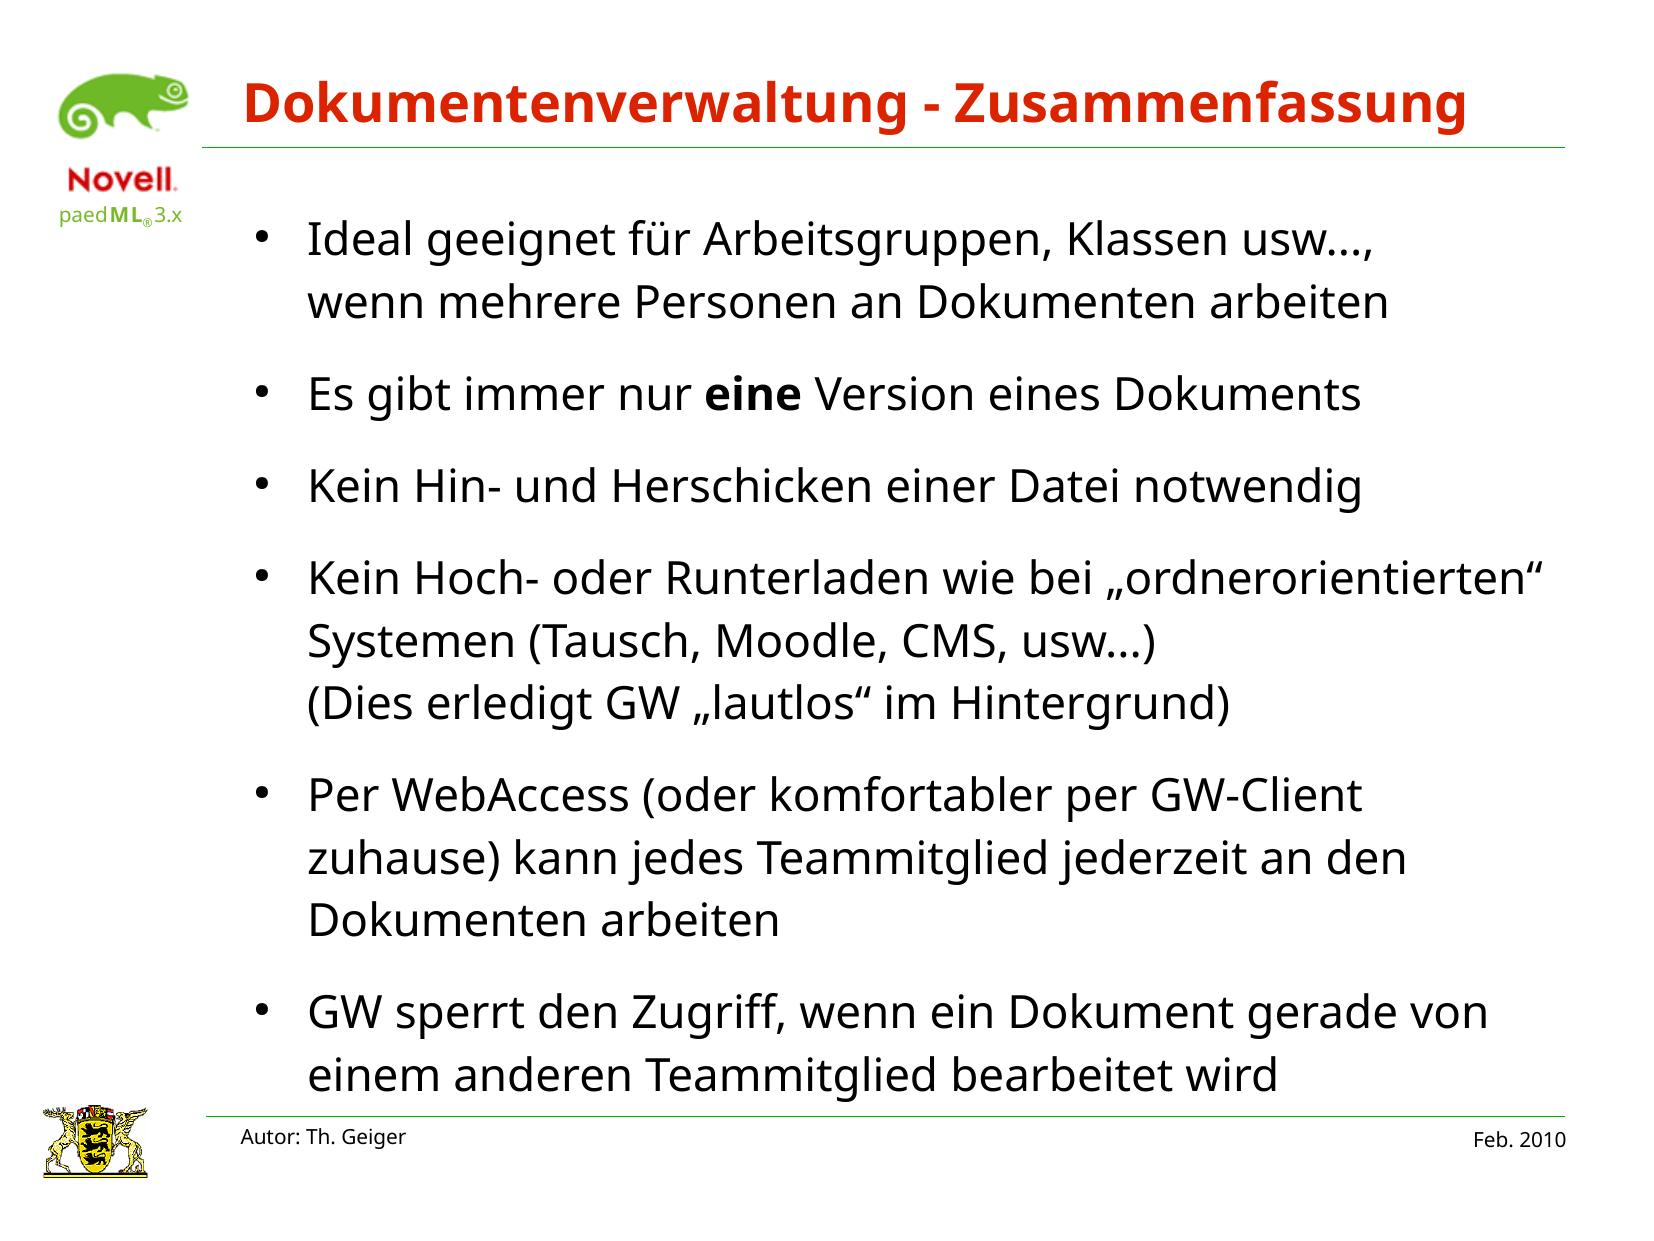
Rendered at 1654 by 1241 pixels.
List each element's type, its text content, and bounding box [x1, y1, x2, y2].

picture [41, 1104, 148, 1180]
picture [44, 56, 202, 214]
title Dokumentenverwaltung - Zusammenfassung [242, 68, 1577, 135]
list Ideal geeignet für Arbeitsgruppen, Klassen usw..., wenn mehrere Personen an Dokumenten arbeiten Es gibt immer nur eine Version eines Dokuments Kein Hin- und Herschicken einer Datei notwendig Kein Hoch- oder Runterladen wie bei „ordnerorientierten“ Systemen (Tausch, Moodle, CMS, usw...) (Dies erledigt GW „lautlos“ im Hintergrund) Per WebAccess (oder komfortabler per GW-Client zuhause) kann jedes Teammitglied jederzeit an den Dokumenten arbeiten GW sperrt den Zugriff, wenn ein Dokument gerade von einem anderen Teammitglied bearbeitet wird [236, 206, 1565, 1064]
